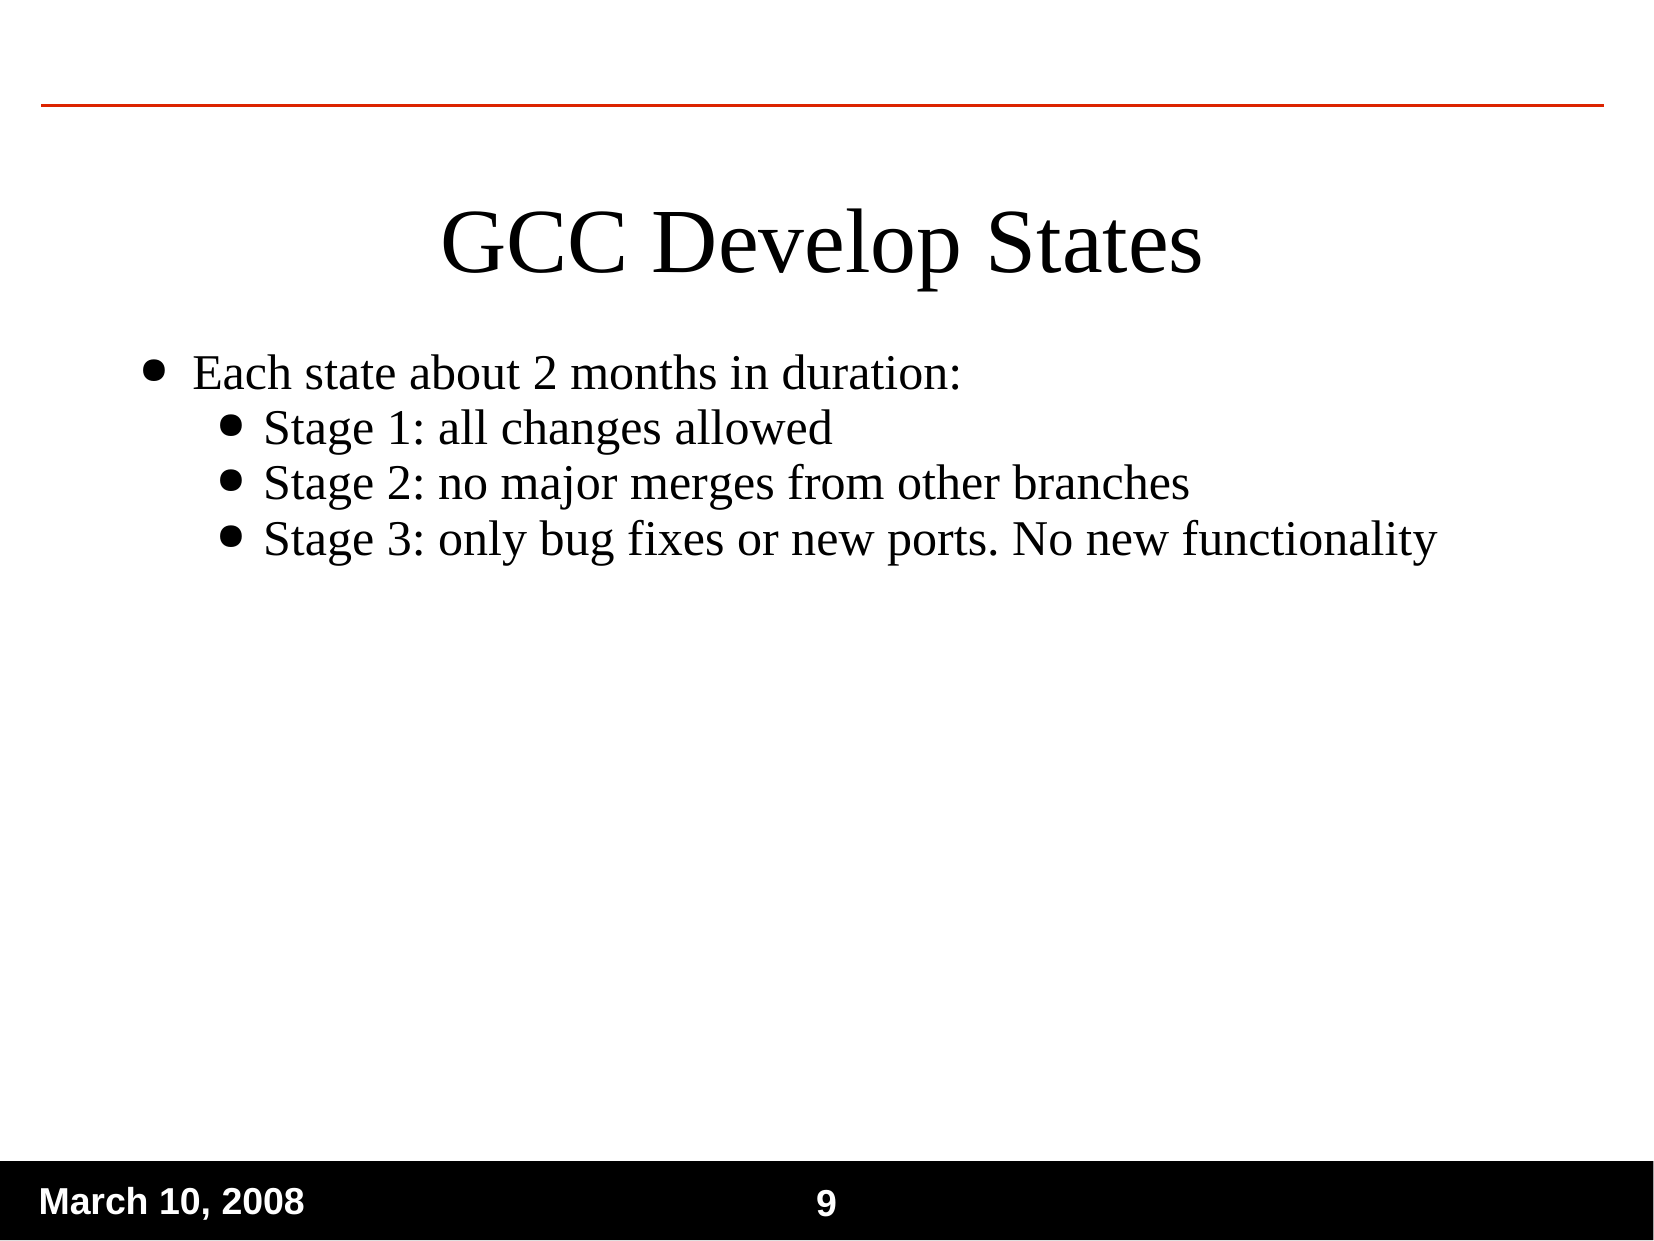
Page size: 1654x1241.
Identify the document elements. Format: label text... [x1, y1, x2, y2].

list Each state about 2 months in duration: Stage 1: all changes allowed Stage 2: no major merges from other branches Stage 3: only bug fixes or new ports. No new functionality [121, 344, 1534, 1127]
title GCC Develop States [117, 137, 1530, 346]
